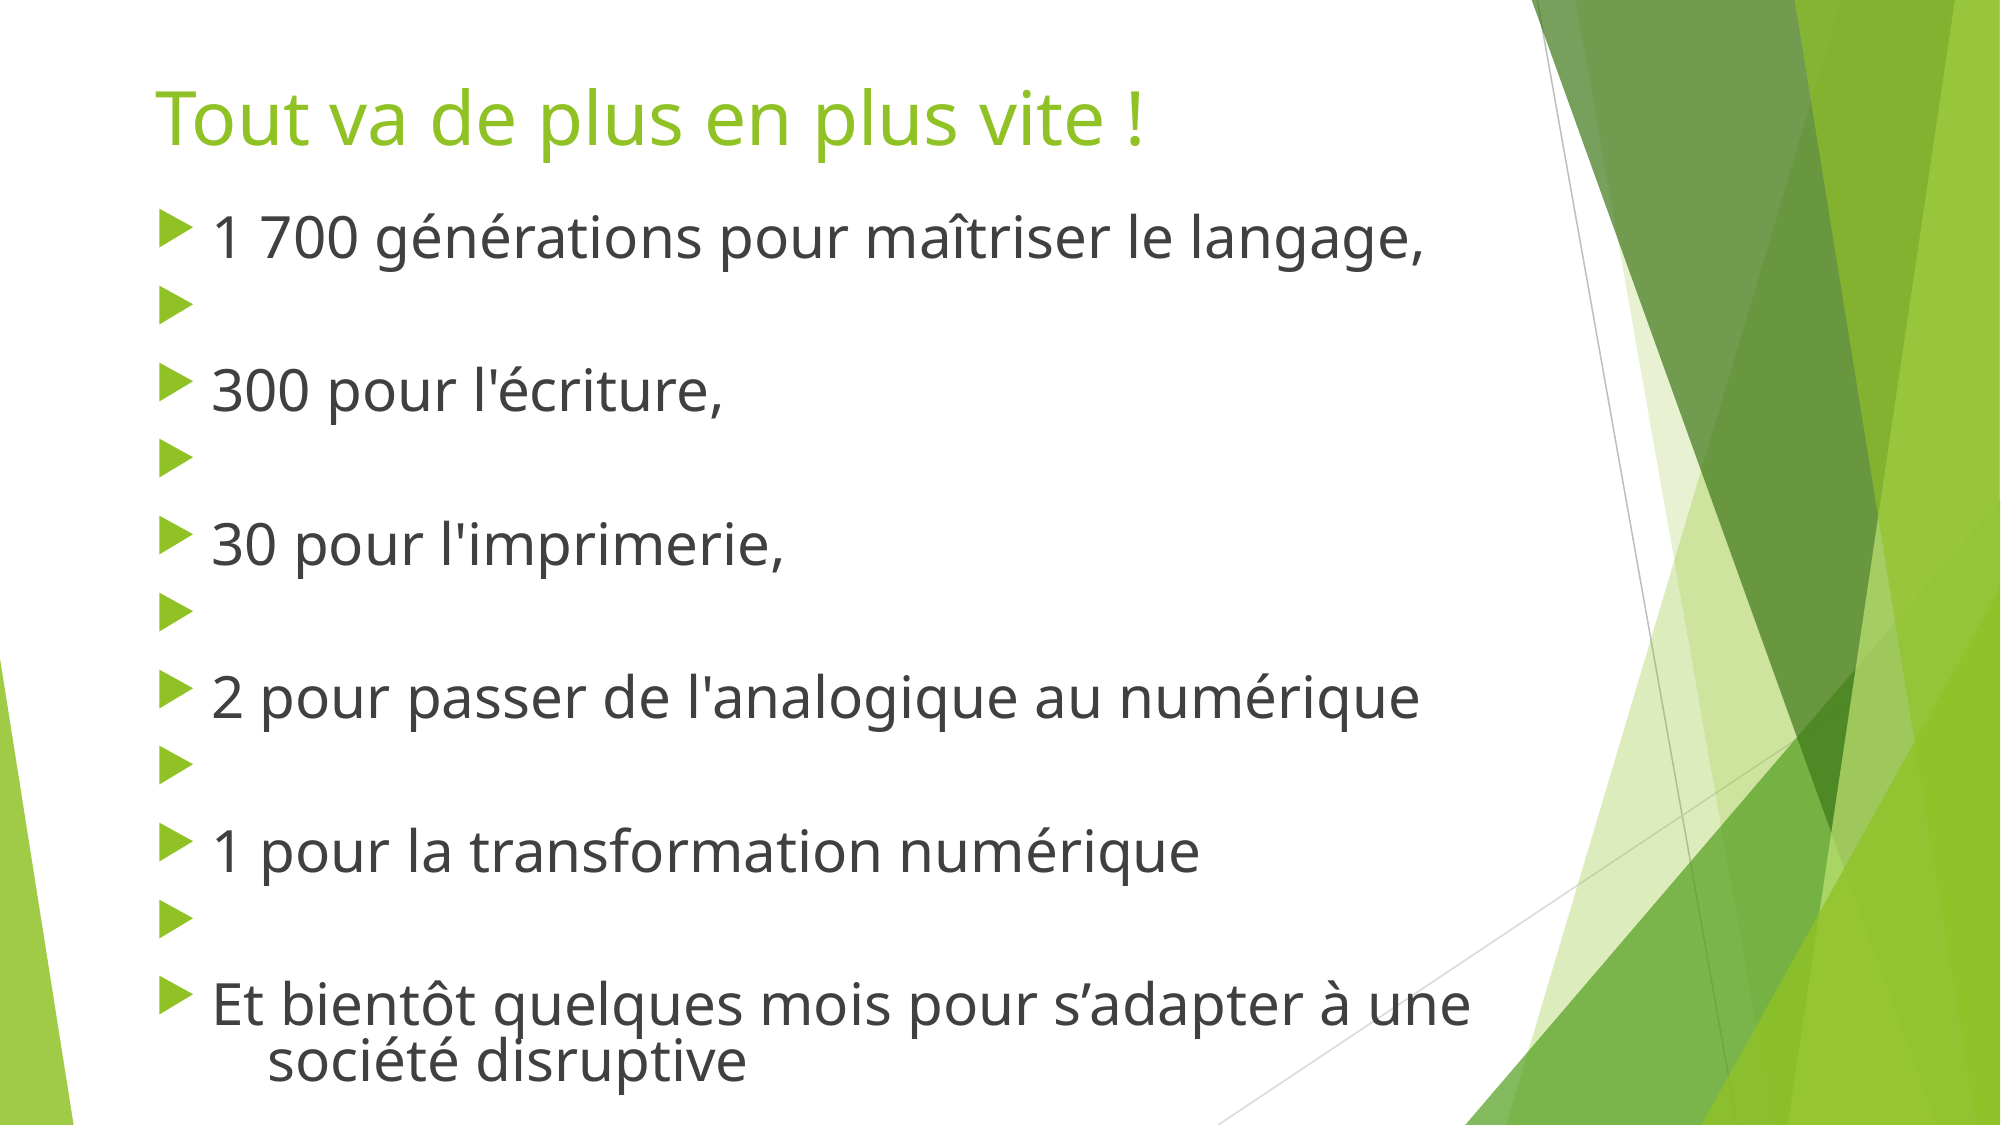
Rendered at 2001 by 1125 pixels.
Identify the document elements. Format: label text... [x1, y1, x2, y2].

list 1 700 générations pour maîtriser le langage, 300 pour l'écriture, 30 pour l'imprimerie, 2 pour passer de l'analogique au numérique 1 pour la transformation numérique Et bientôt quelques mois pour s’adapter à une société disruptive [140, 206, 1629, 1125]
title Tout va de plus en plus vite ! [140, 62, 1491, 206]
